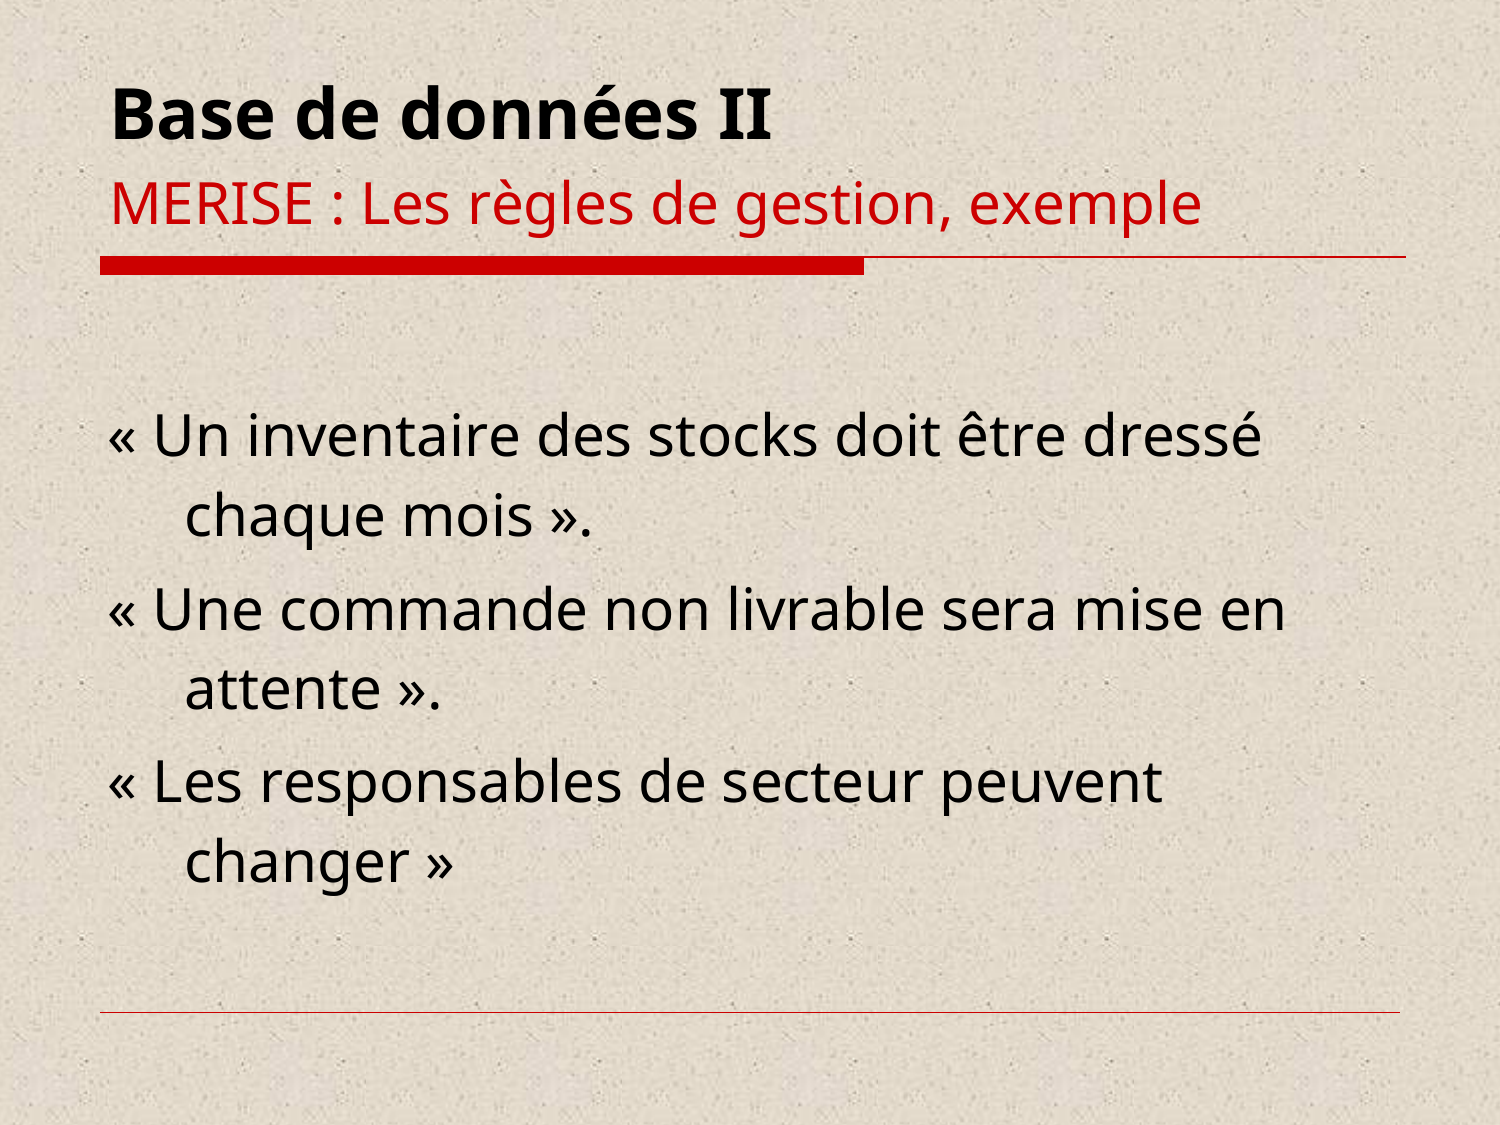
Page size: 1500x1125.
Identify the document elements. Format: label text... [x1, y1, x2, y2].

list « Un inventaire des stocks doit être dressé chaque mois ». « Une commande non livrable sera mise en attente ». « Les responsables de secteur peuvent changer » [92, 287, 1406, 988]
title Base de données II MERISE : Les règles de gestion, exemple [94, 49, 1407, 250]
picture [0, 0, 1500, 1125]
